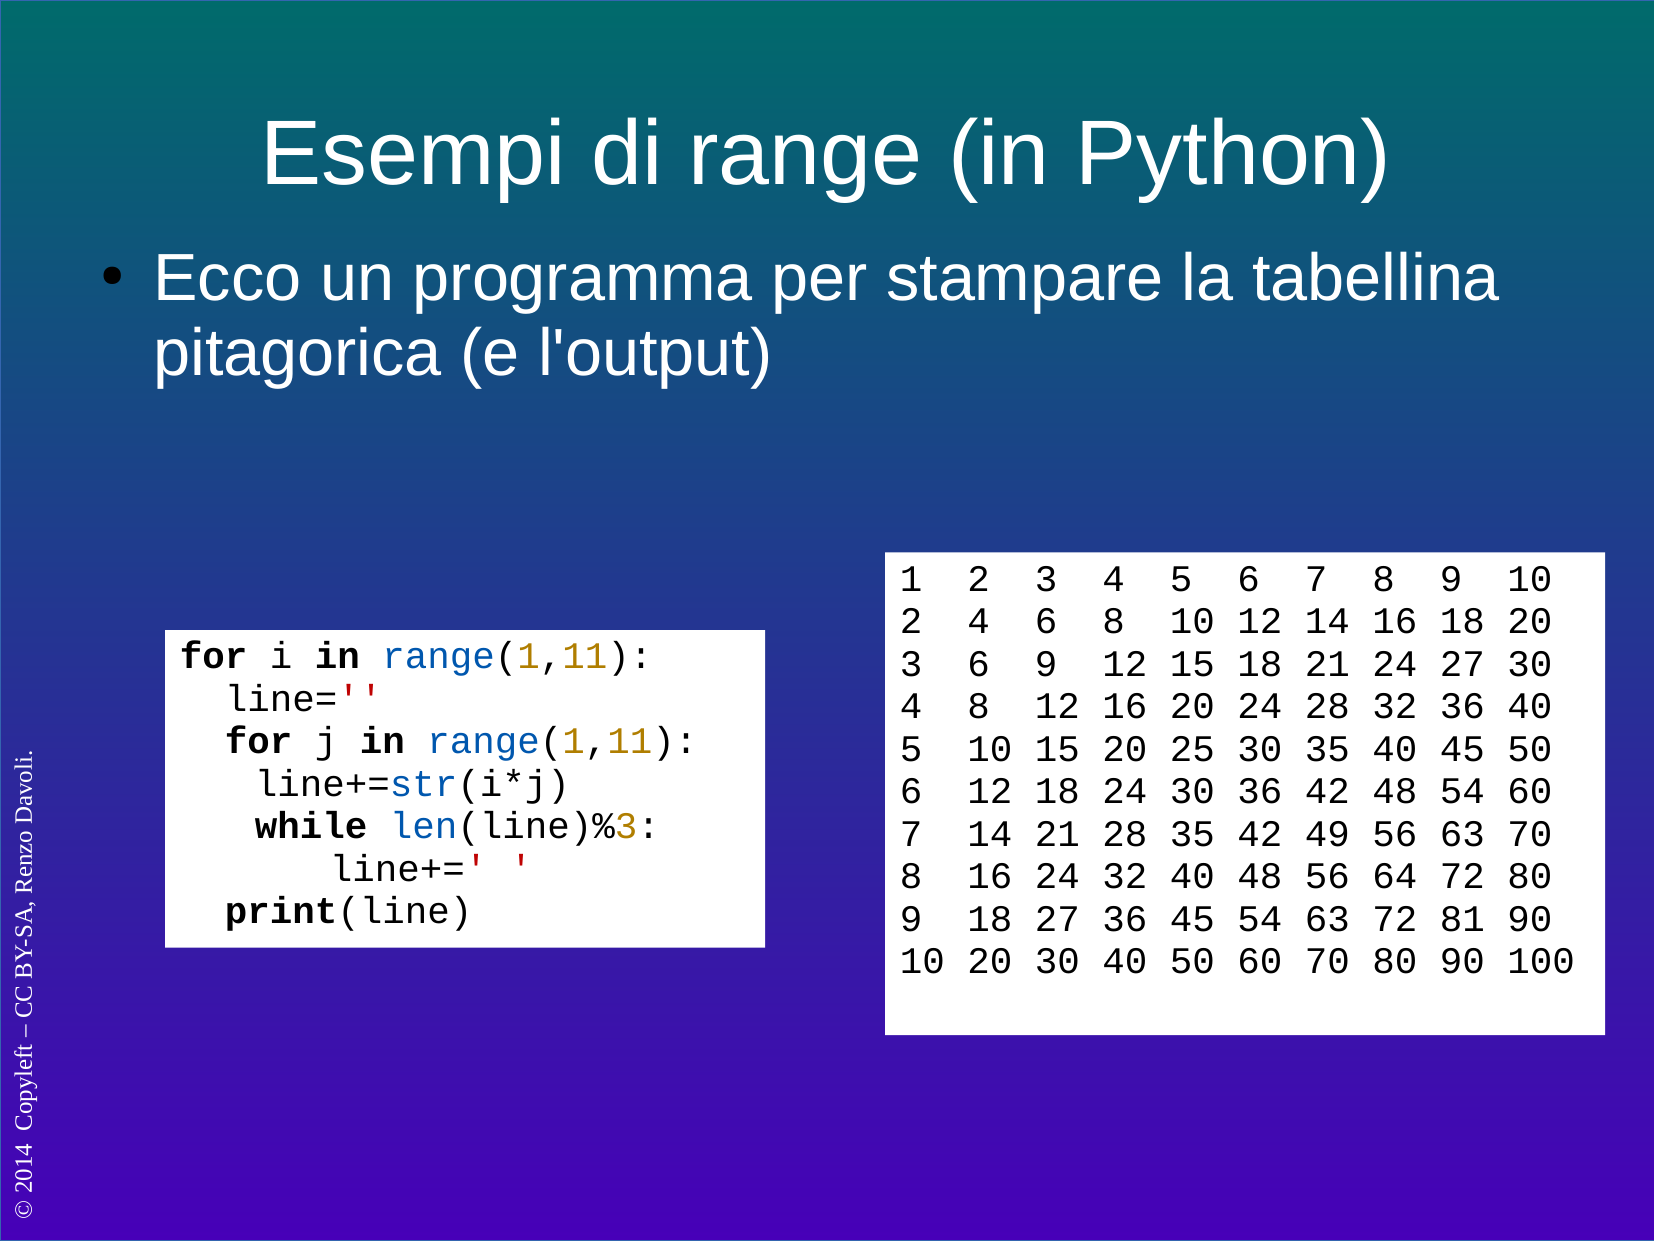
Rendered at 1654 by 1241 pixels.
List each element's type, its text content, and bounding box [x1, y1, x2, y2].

title Esempi di range (in Python) [82, 49, 1571, 240]
text_box for i in range(1,11): line='' for j in range(1,11): line+=str(i*j) while len(line)%3: line+=' ' print(line) [165, 630, 766, 948]
list Ecco un programma per stampare la tabellina pitagorica (e l'output) [82, 240, 1571, 1126]
text_box 1 2 3 4 5 6 7 8 9 10 2 4 6 8 10 12 14 16 18 20 3 6 9 12 15 18 21 24 27 30 4 8 12 16 20 24 28 32 36 40 5 10 15 20 25 30 35 40 45 50 6 12 18 24 30 36 42 48 54 60 7 14 21 28 35 42 49 56 63 70 8 16 24 32 40 48 56 64 72 80 9 18 27 36 45 54 63 72 81 90 10 20 30 40 50 60 70 80 90 100 [885, 552, 1606, 1036]
